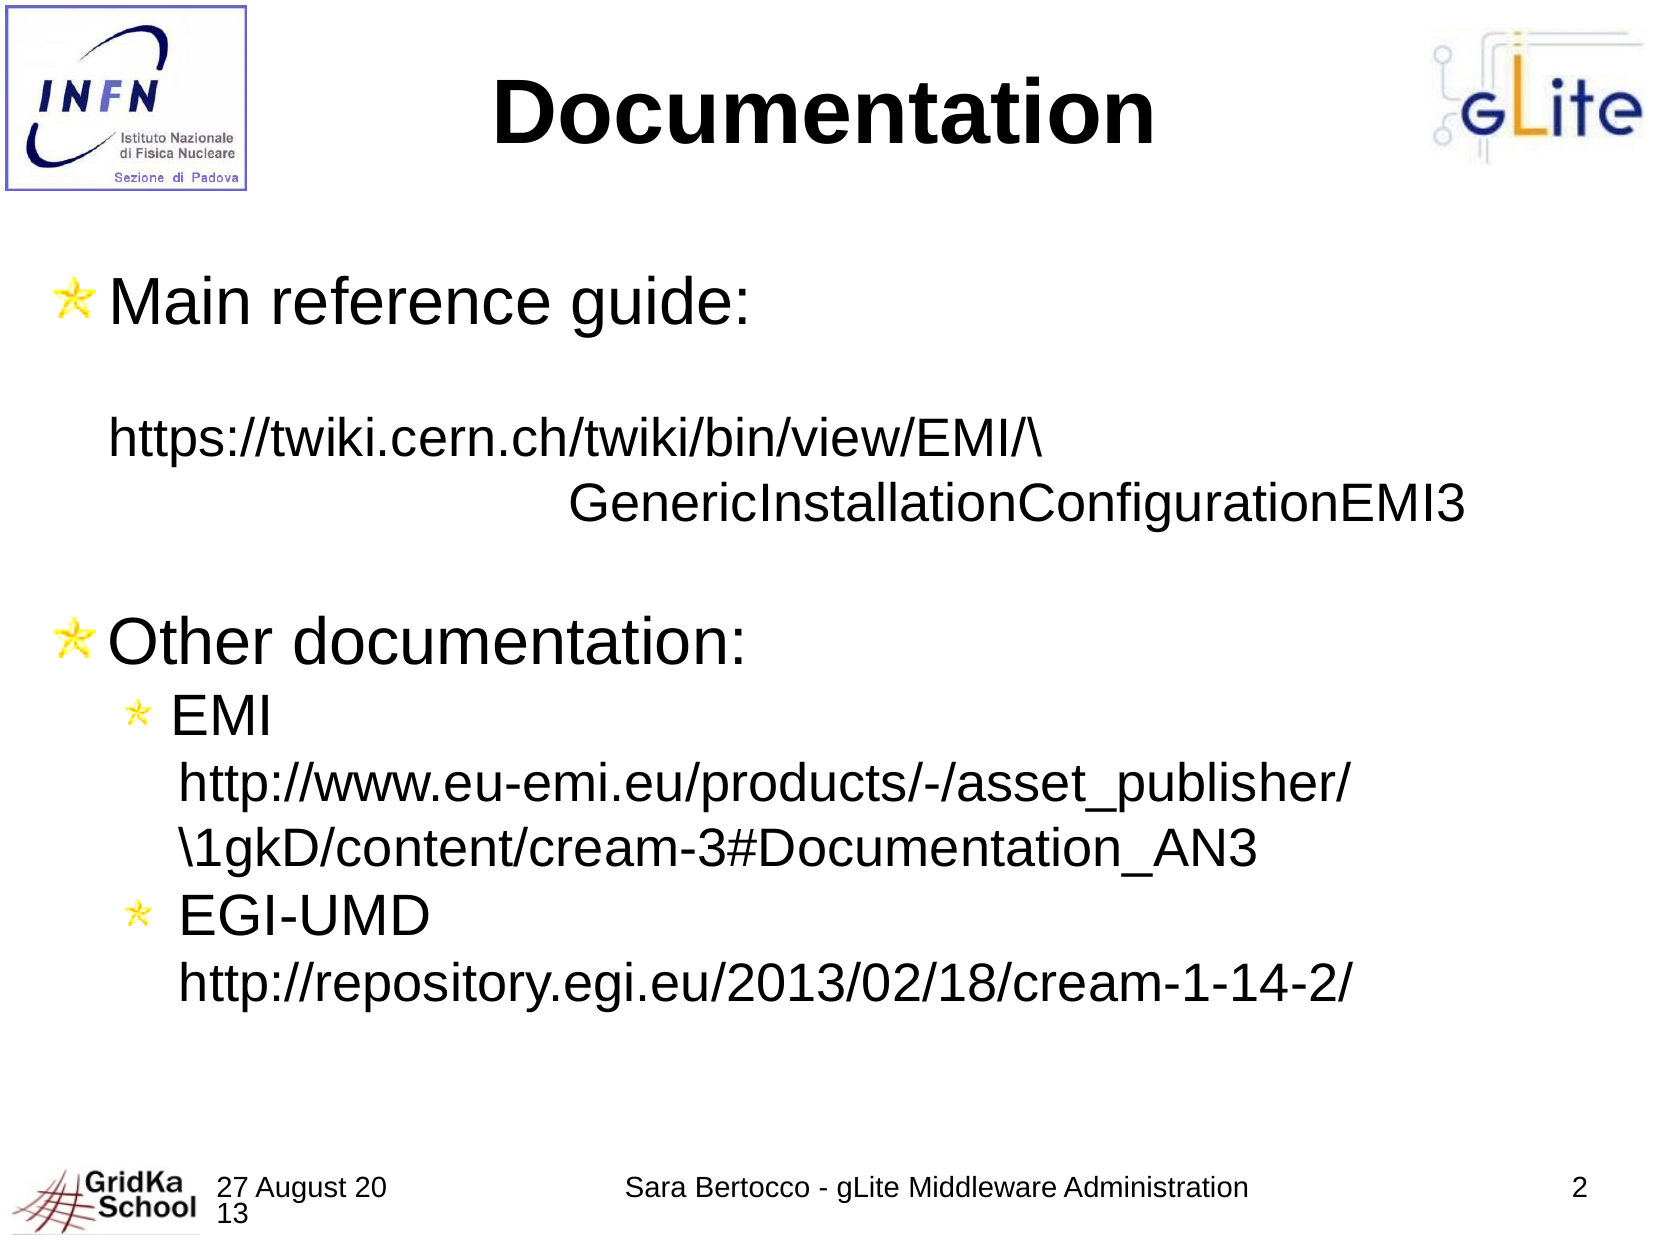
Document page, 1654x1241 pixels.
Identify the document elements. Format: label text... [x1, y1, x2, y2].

picture [5, 5, 247, 191]
text_box Main reference guide: https://twiki.cern.ch/twiki/bin/view/EMI/\ GenericInstallationConfigurationEMI3 Other documentation: EMI http://www.eu-emi.eu/products/-/asset_publisher/ \1gkD/content/cream-3#Documentation_AN3 EGI-UMD http://repository.egi.eu/2013/02/18/cream-1-14-2/ [22, 250, 1616, 1241]
picture [12, 1166, 22, 1235]
picture [1430, 28, 1645, 165]
title Documentation [5, 25, 1645, 198]
